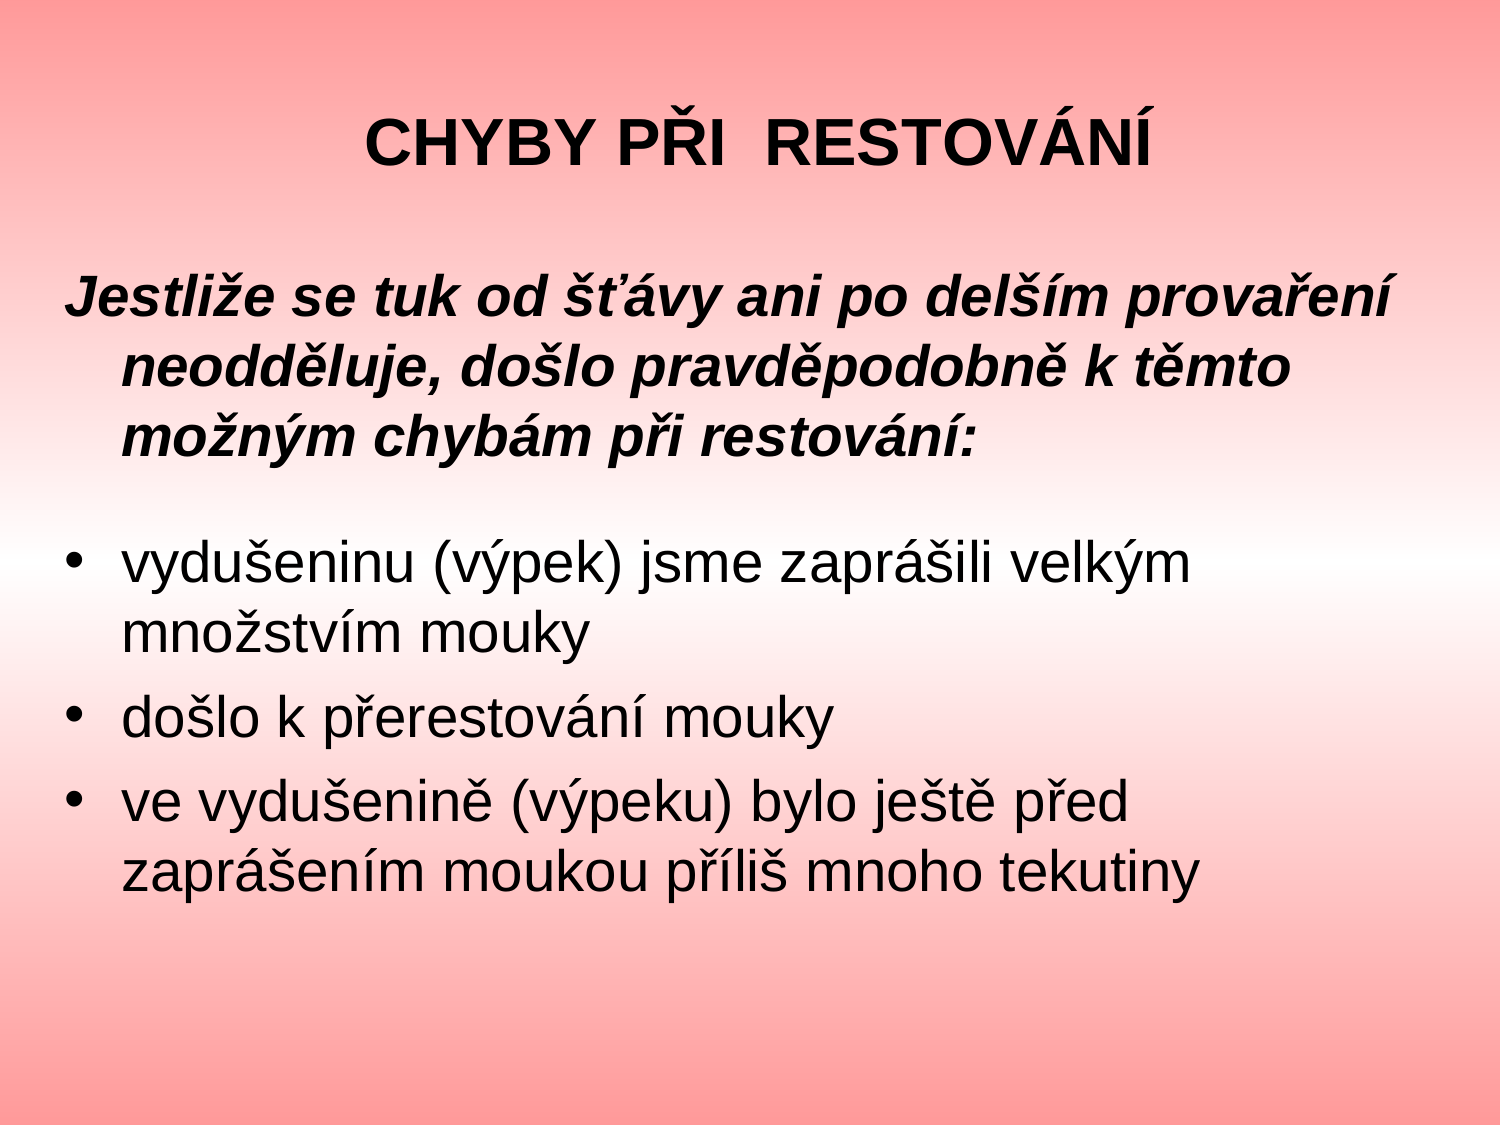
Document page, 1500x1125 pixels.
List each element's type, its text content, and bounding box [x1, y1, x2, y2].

title CHYBY PŘI RESTOVÁNÍ [75, 45, 1426, 233]
list Jestliže se tuk od šťávy ani po delším provaření neodděluje, došlo pravděpodobně k těmto možným chybám při restování: vydušeninu (výpek) jsme zaprášili velkým množstvím mouky došlo k přerestování mouky ve vydušenině (výpeku) bylo ještě před zaprášením moukou příliš mnoho tekutiny [50, 249, 1463, 1088]
